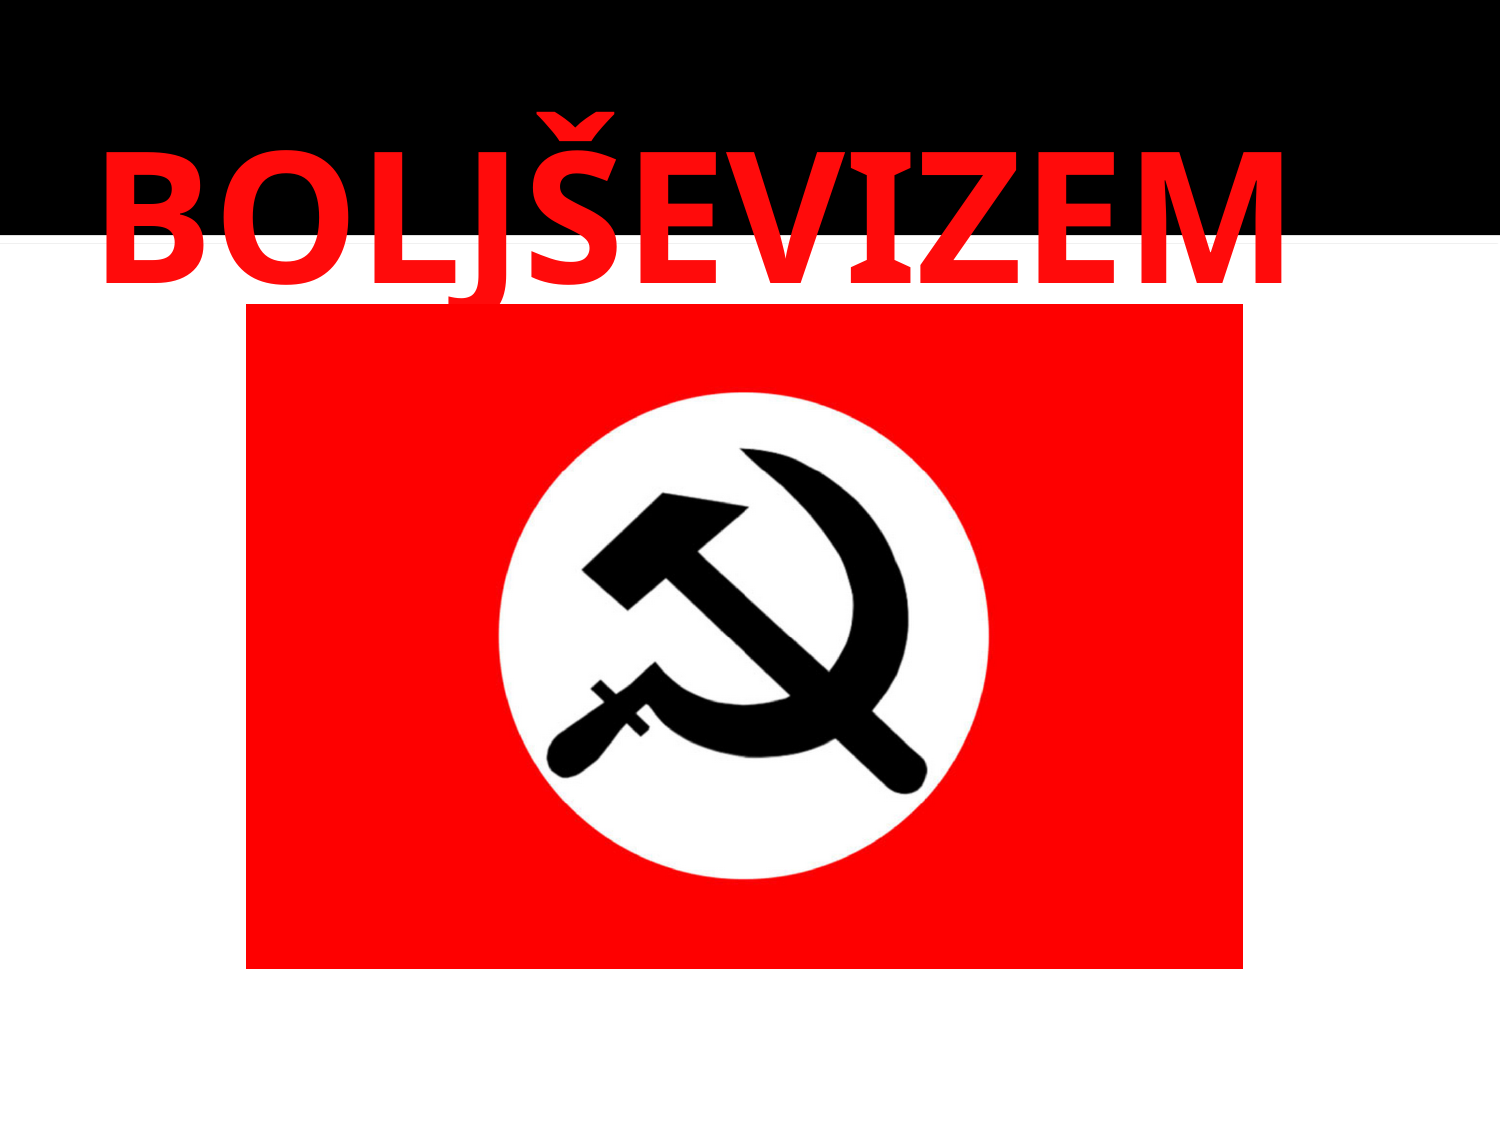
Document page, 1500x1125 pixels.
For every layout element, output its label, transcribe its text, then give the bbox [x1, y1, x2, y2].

title BOLJŠEVIZEM [75, 45, 1425, 375]
picture [246, 304, 1243, 969]
